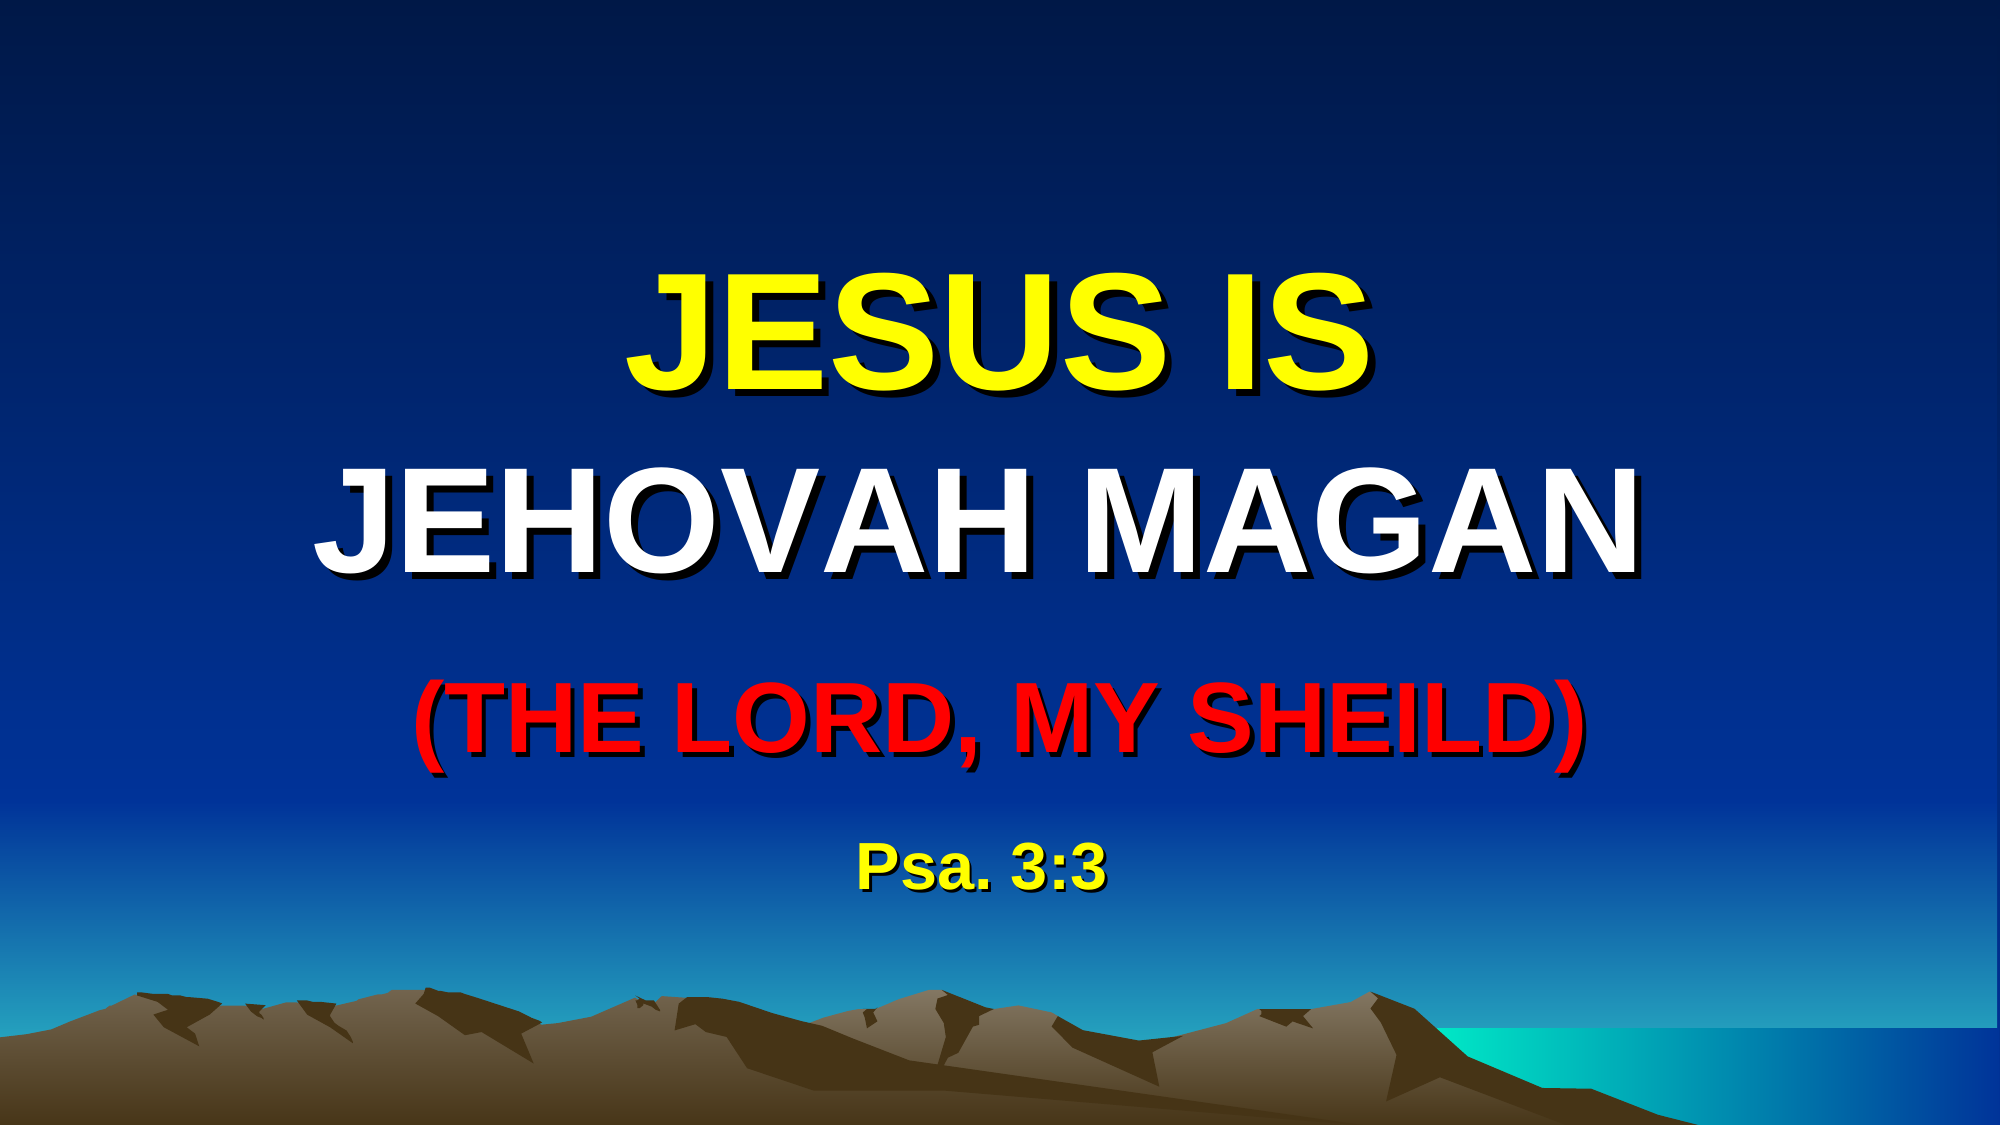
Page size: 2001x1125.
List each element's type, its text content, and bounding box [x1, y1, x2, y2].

title JESUS IS JEHOVAH MAGAN (THE LORD, MY SHEILD) Psa. 3:3 [0, 0, 2000, 1125]
